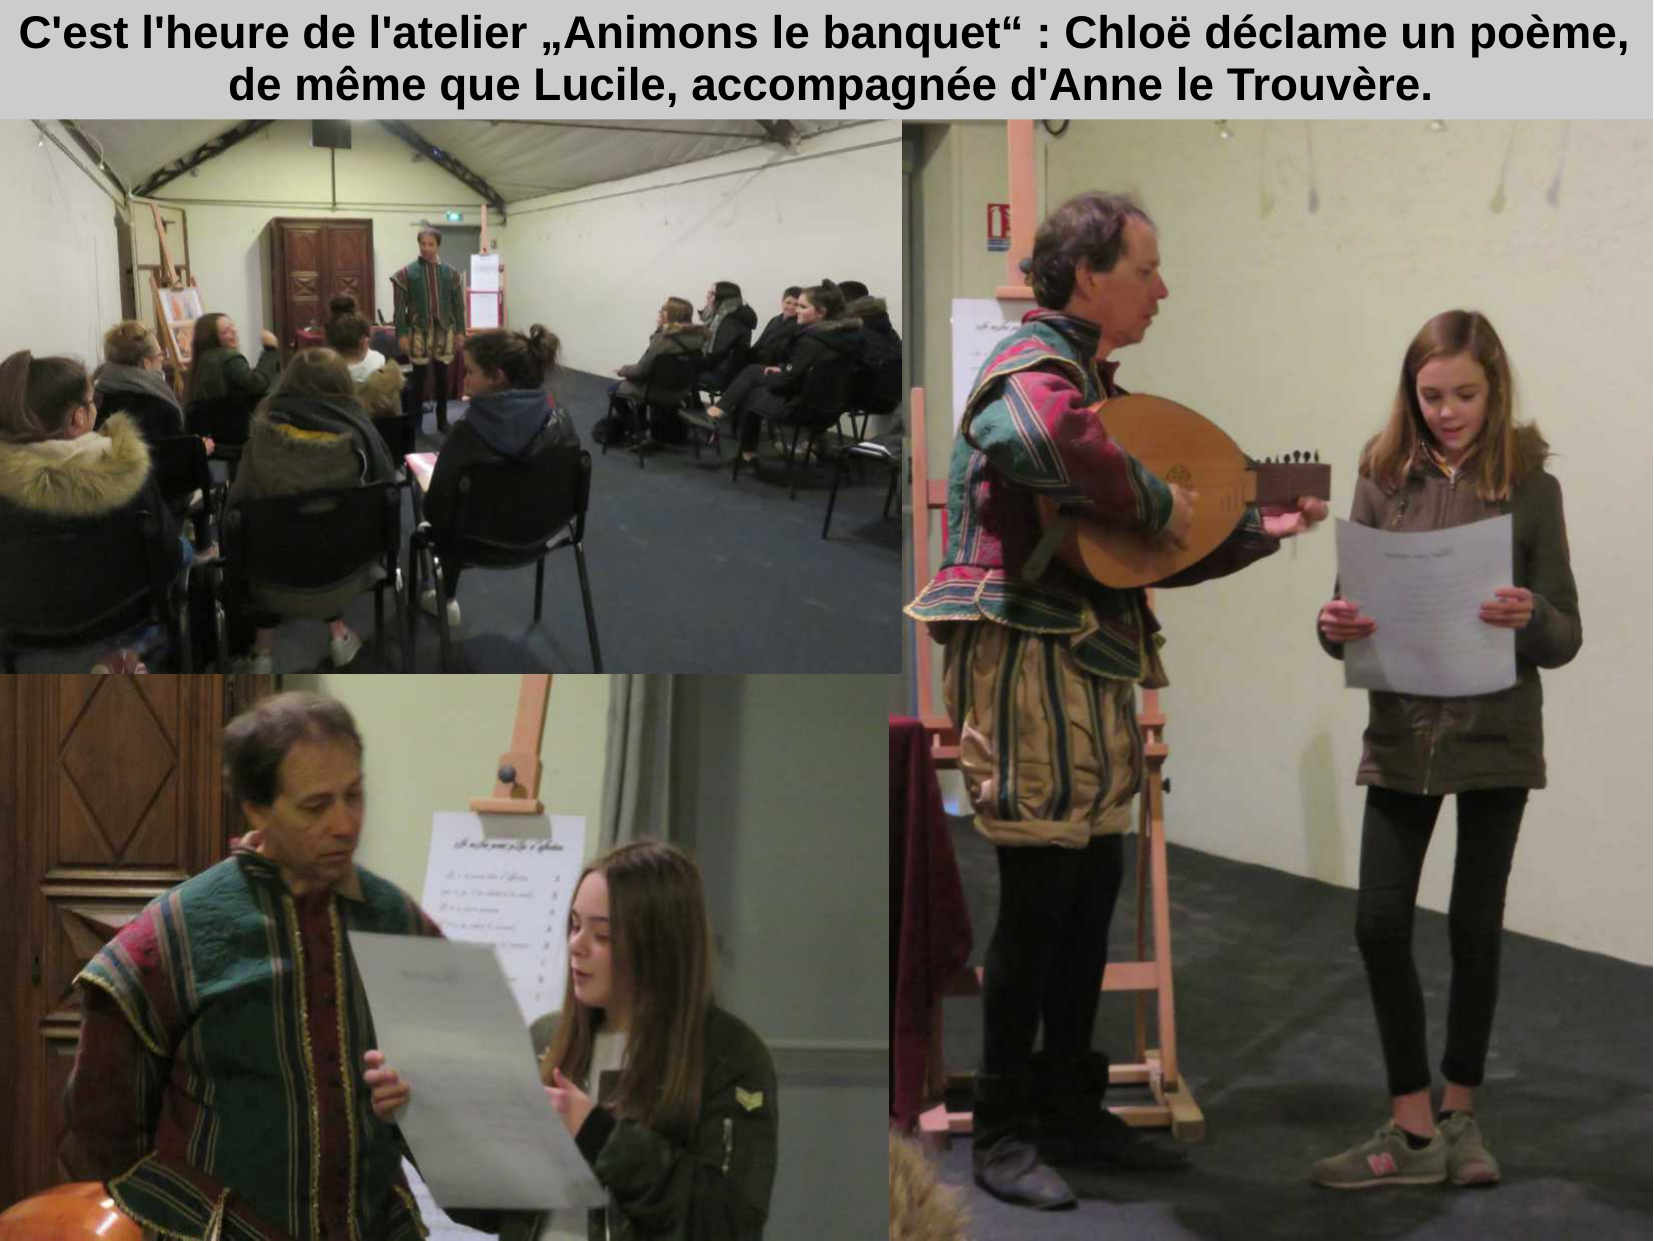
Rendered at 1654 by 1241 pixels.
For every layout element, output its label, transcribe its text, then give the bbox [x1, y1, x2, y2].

picture [0, 120, 1653, 1241]
text_box C'est l'heure de l'atelier „Animons le banquet“ : Chloë déclame un poème, de même que Lucile, accompagnée d'Anne le Trouvère. [0, 0, 1653, 120]
